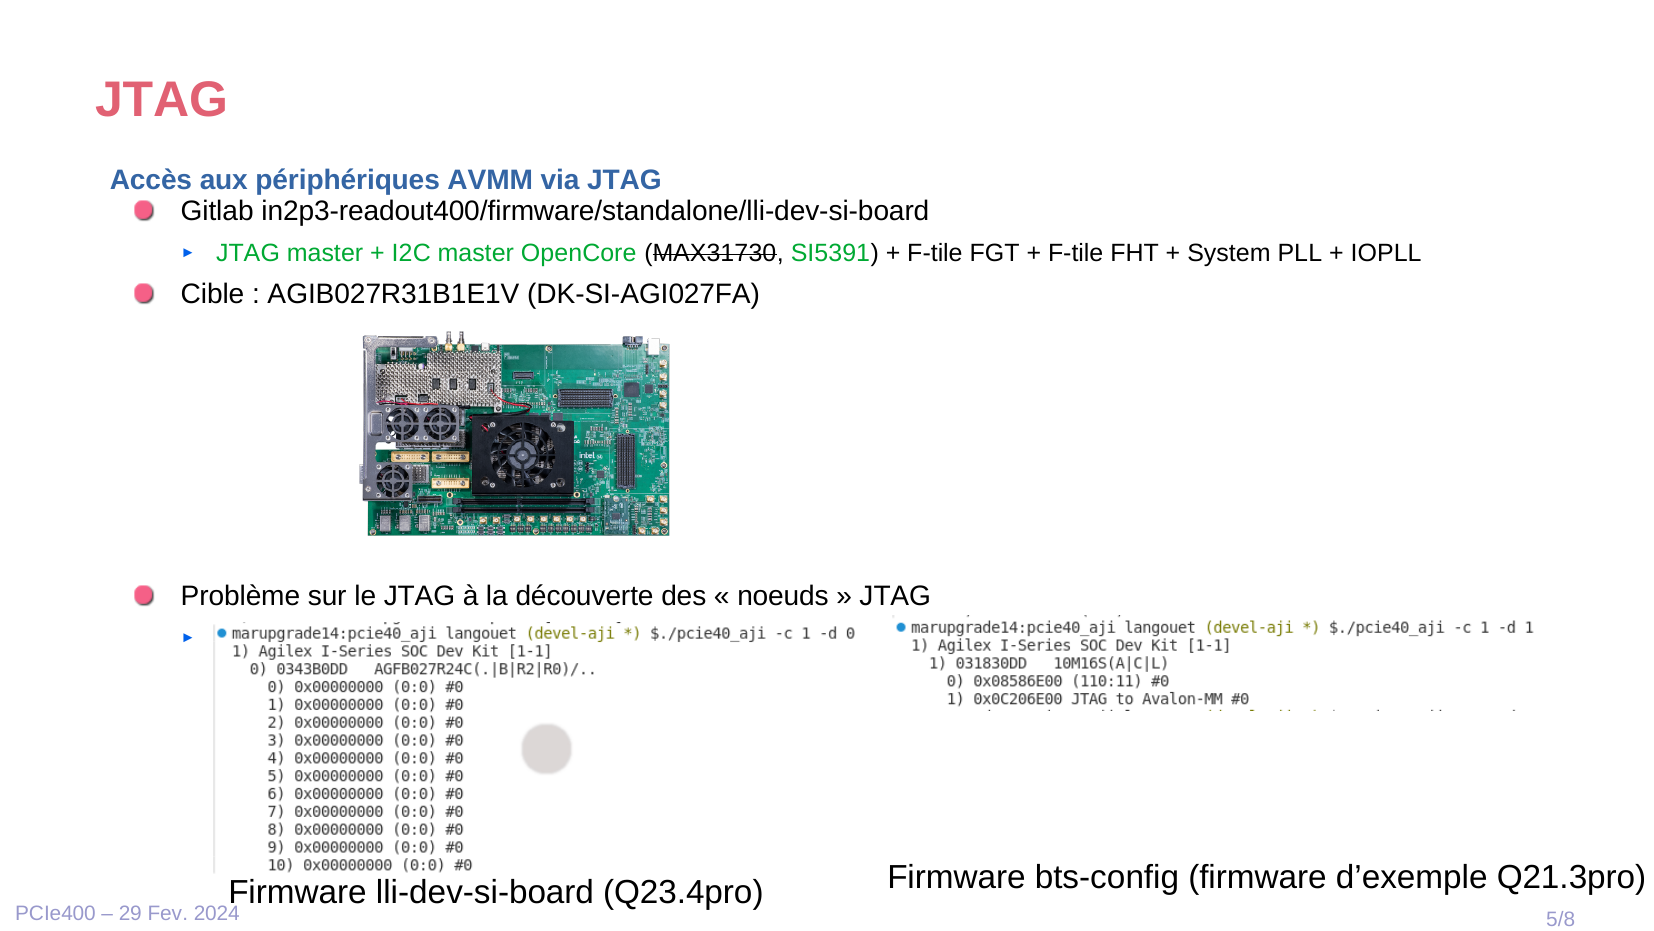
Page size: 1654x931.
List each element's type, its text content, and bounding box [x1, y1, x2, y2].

picture [213, 622, 867, 877]
text_box Firmware lli-dev-si-board (Q23.4pro) [213, 865, 779, 918]
text_box Firmware bts-config (firmware d’exemple Q21.3pro) [872, 851, 1654, 904]
title JTAG [94, 40, 1540, 159]
picture [316, 322, 711, 545]
list Accès aux périphériques AVMM via JTAG Gitlab in2p3-readout400/firmware/standalone/lli-dev-si-board JTAG master + I2C master OpenCore (MAX31730, SI5391) + F-tile FGT + F-tile FHT + System PLL + IOPLL Cible : AGIB027R31B1E1V (DK-SI-AGI027FA) Problème sur le JTAG à la découverte des « noeuds » JTAG [38, 164, 1636, 931]
picture [890, 615, 1549, 711]
